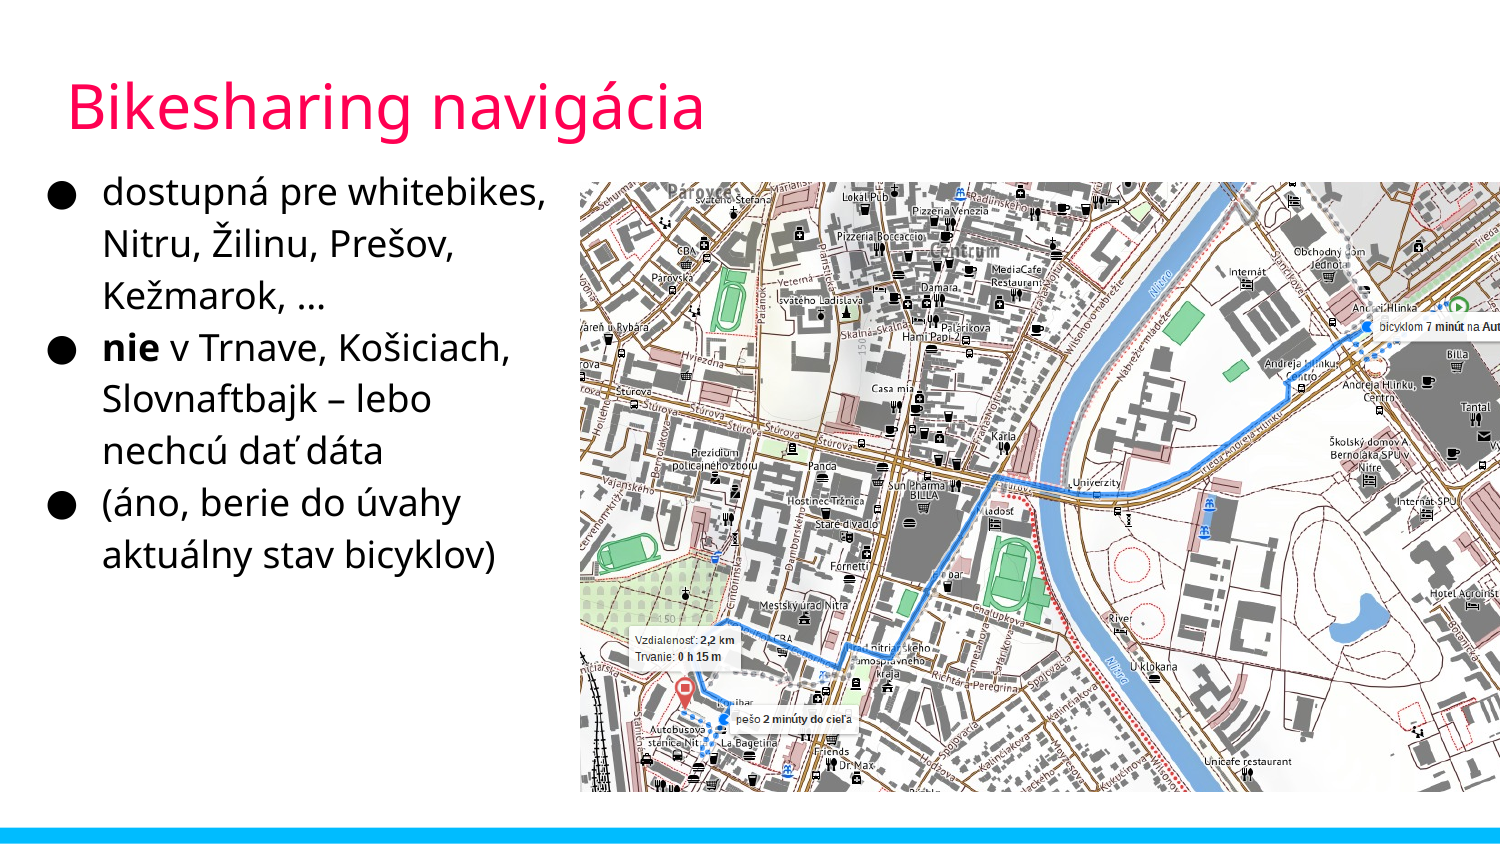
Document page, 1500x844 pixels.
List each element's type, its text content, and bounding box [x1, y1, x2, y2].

list dostupná pre whitebikes, Nitru, Žilinu, Prešov, Kežmarok, … nie v Trnave, Košiciach, Slovnaftbajk – lebo nechcú dať dáta (áno, berie do úvahy aktuálny stav bicyklov) [11, 146, 575, 697]
picture [580, 182, 1500, 792]
title Bikesharing navigácia [51, 51, 1449, 189]
